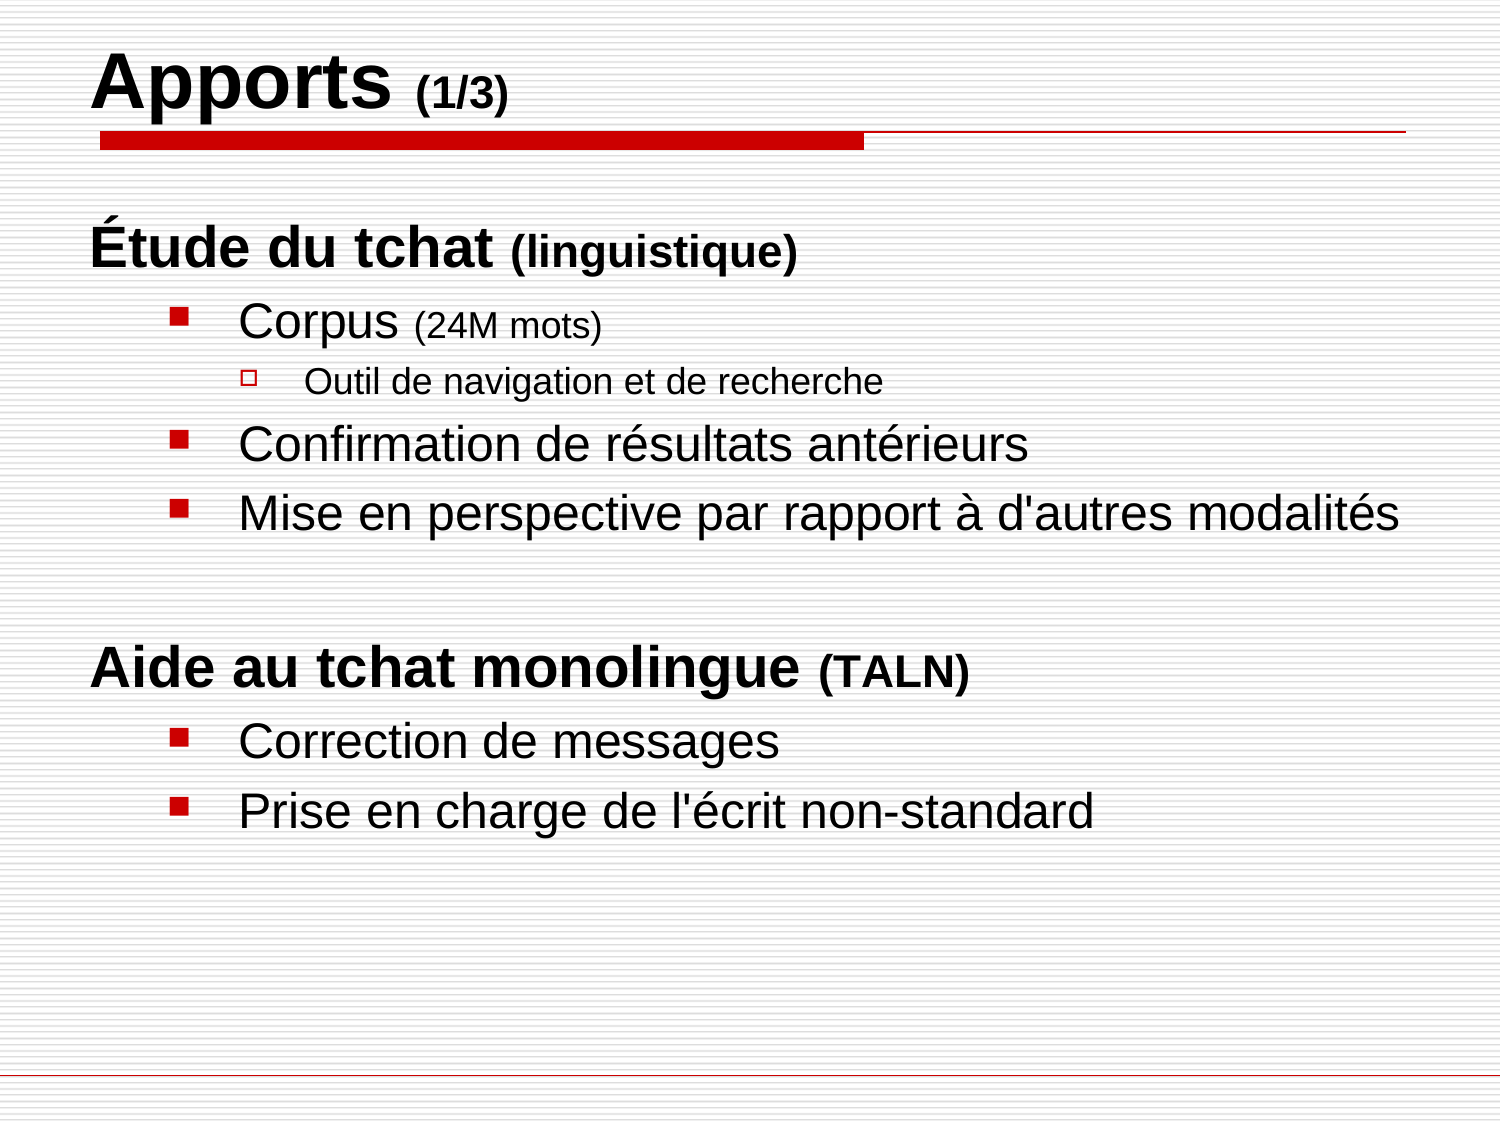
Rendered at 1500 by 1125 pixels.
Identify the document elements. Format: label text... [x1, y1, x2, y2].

list Étude du tchat (linguistique) Corpus (24M mots) Outil de navigation et de recherche Confirmation de résultats antérieurs Mise en perspective par rapport à d'autres modalités Aide au tchat monolingue (TALN) Correction de messages Prise en charge de l'écrit non-standard [75, 206, 1425, 1063]
picture [0, 0, 1500, 1075]
picture [0, 1076, 1500, 1125]
title Apports (1/3) [75, 29, 1425, 134]
